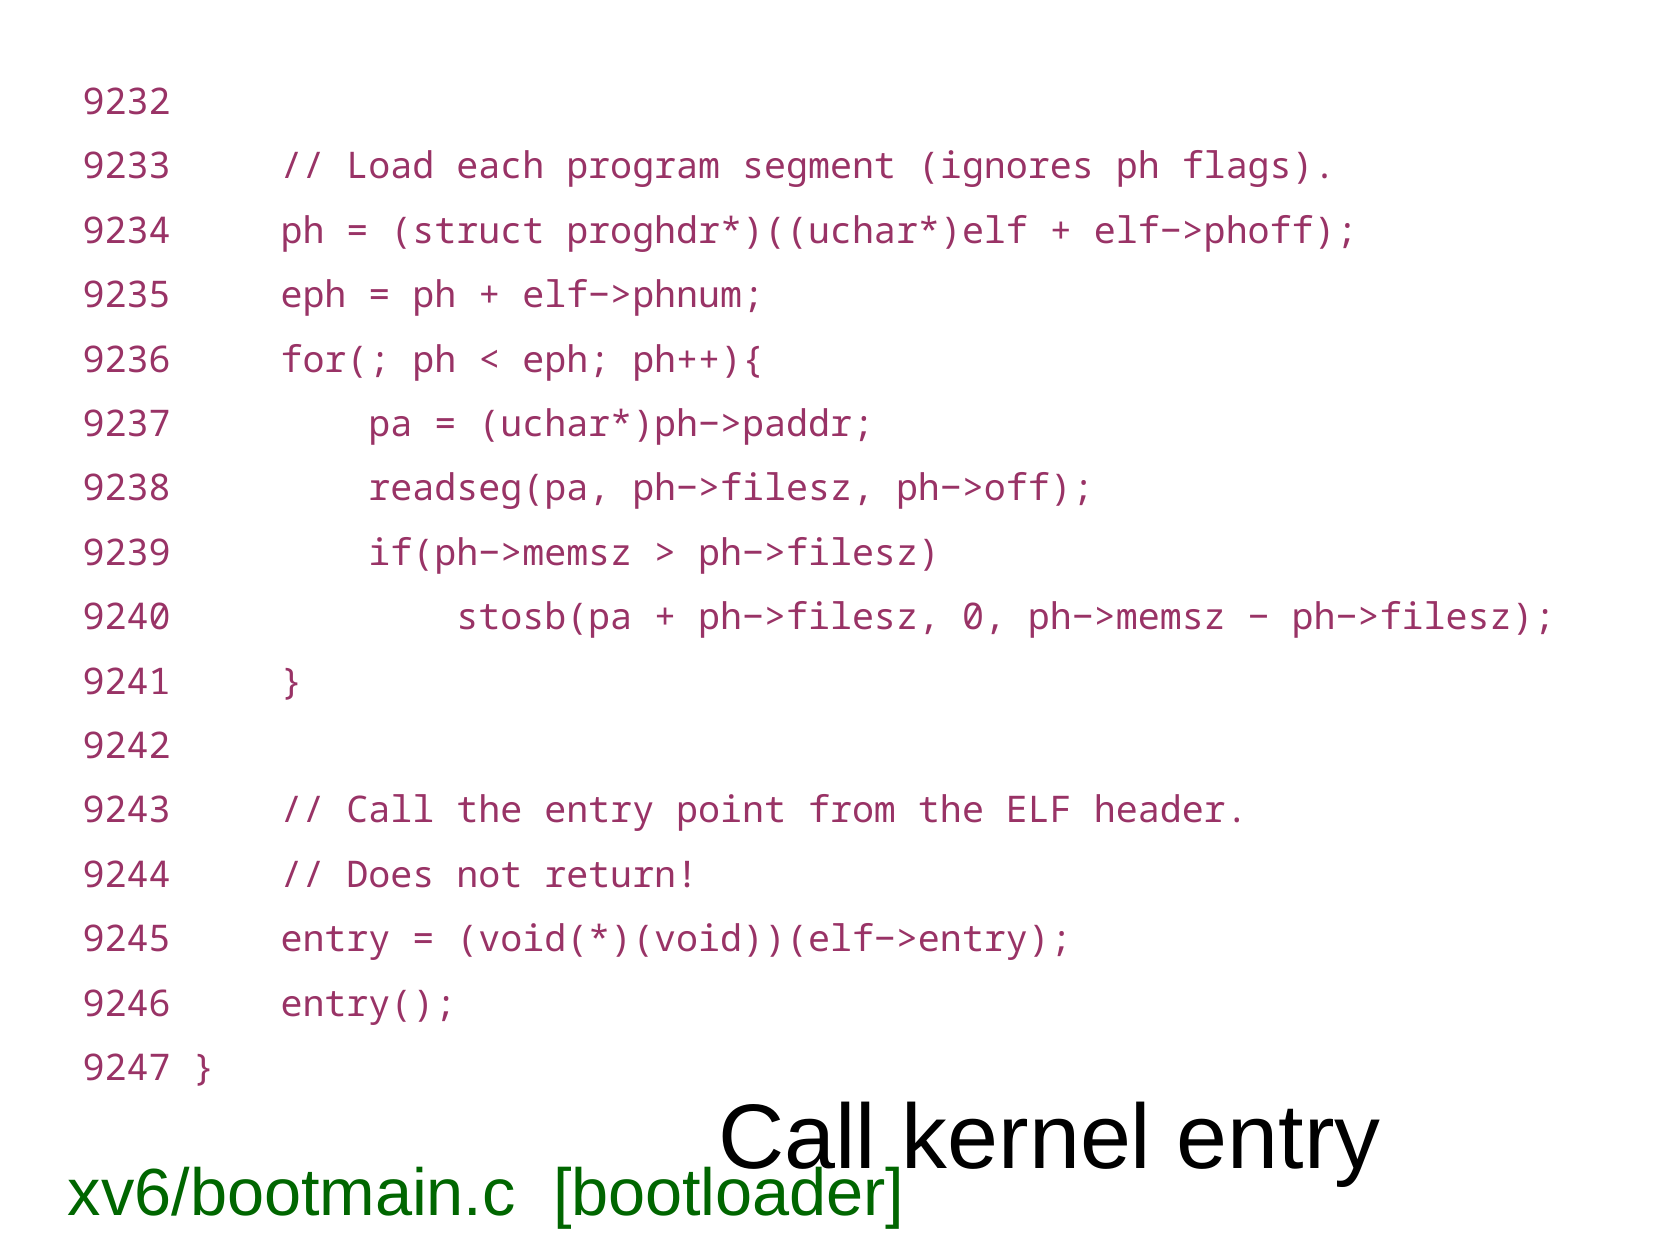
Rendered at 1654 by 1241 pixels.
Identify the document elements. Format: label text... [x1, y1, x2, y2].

list 9232 9233 // Load each program segment (ignores ph flags). 9234 ph = (struct proghdr*)((uchar*)elf + elf−>phoff); 9235 eph = ph + elf−>phnum; 9236 for(; ph < eph; ph++){ 9237 pa = (uchar*)ph−>paddr; 9238 readseg(pa, ph−>filesz, ph−>off); 9239 if(ph−>memsz > ph−>filesz) 9240 stosb(pa + ph−>filesz, 0, ph−>memsz − ph−>filesz); 9241 } 9242 9243 // Call the entry point from the ELF header. 9244 // Does not return! 9245 entry = (void(*)(void))(elf−>entry); 9246 entry(); 9247 } [82, 75, 1571, 1148]
text_box xv6/bootmain.c [bootloader] [53, 1148, 938, 1238]
title Call kernel entry [487, 1033, 1613, 1241]
